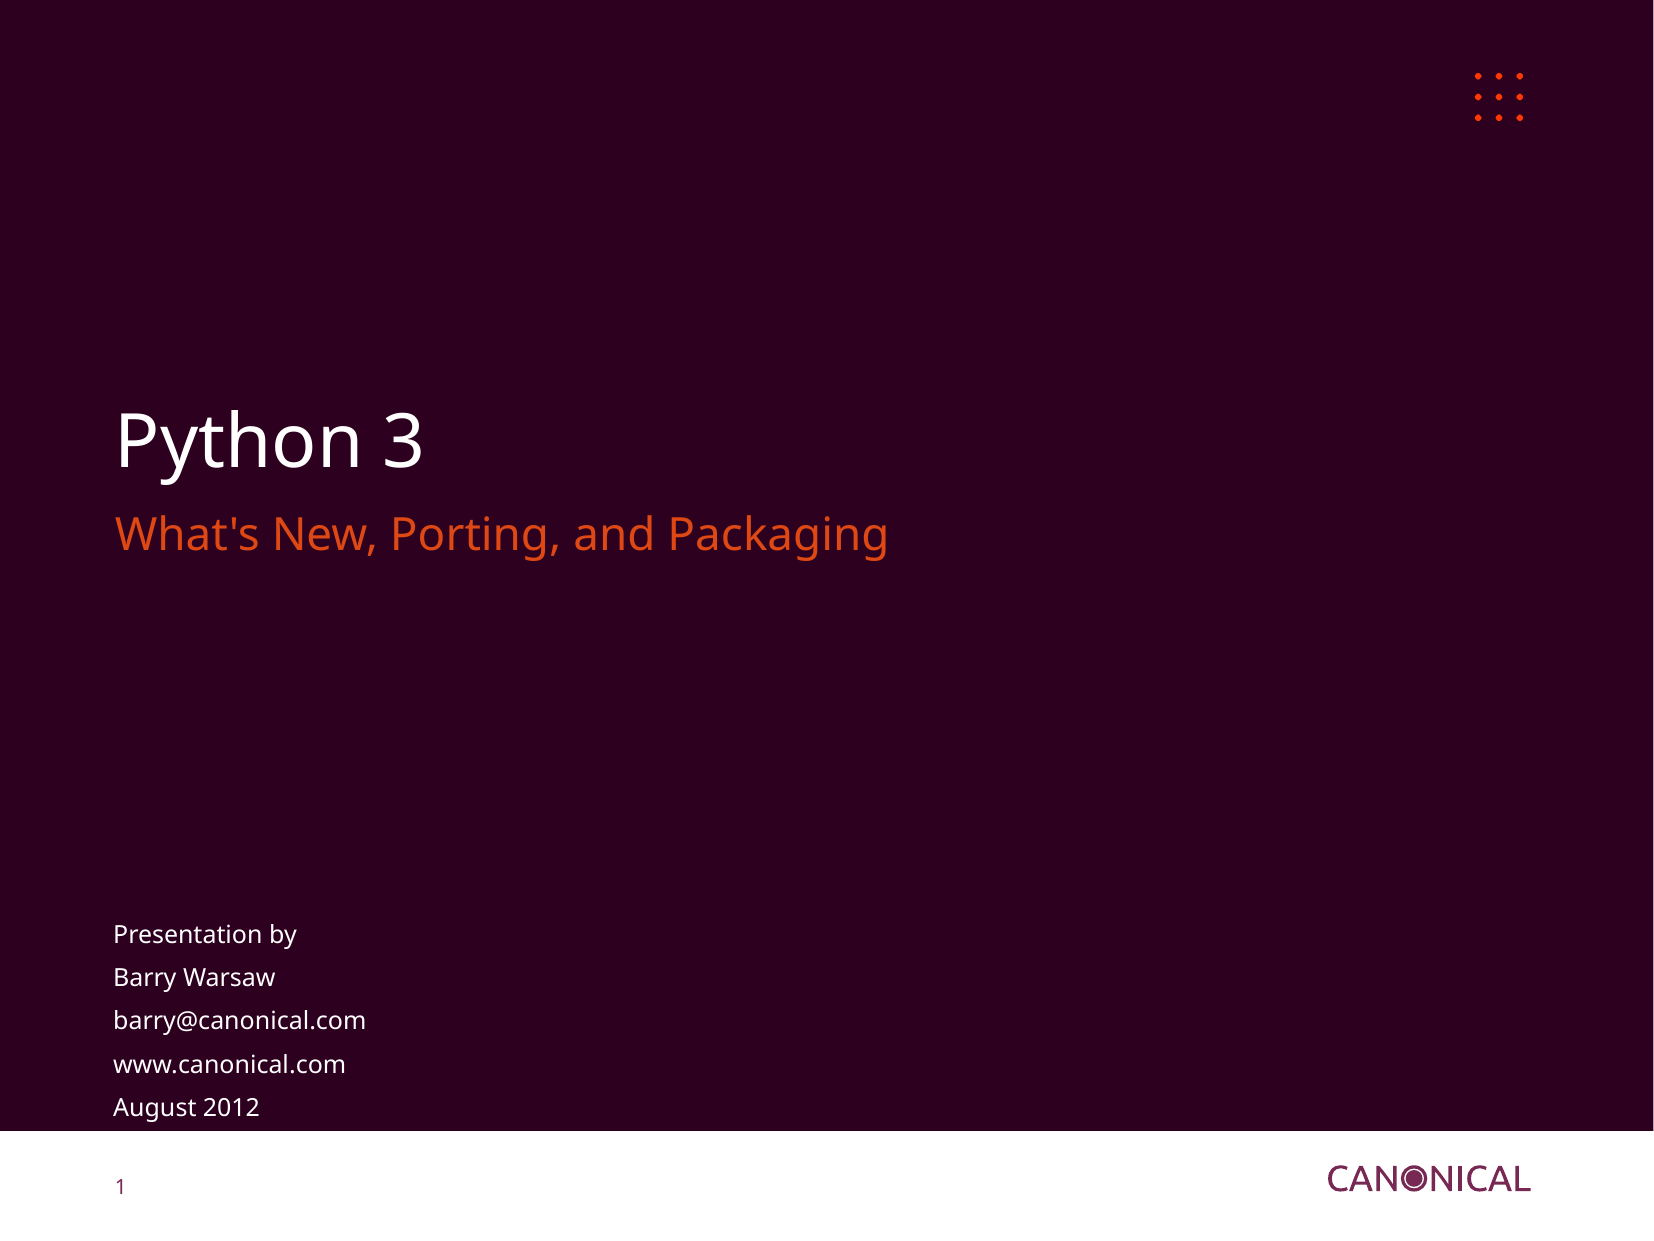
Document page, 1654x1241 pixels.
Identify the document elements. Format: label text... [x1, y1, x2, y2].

picture [0, 0, 1654, 1131]
title Python 3 What's New, Porting, and Packaging [114, 293, 1293, 637]
list Presentation by Barry Warsaw barry@canonical.com www.canonical.com August 2012 [113, 913, 817, 1171]
